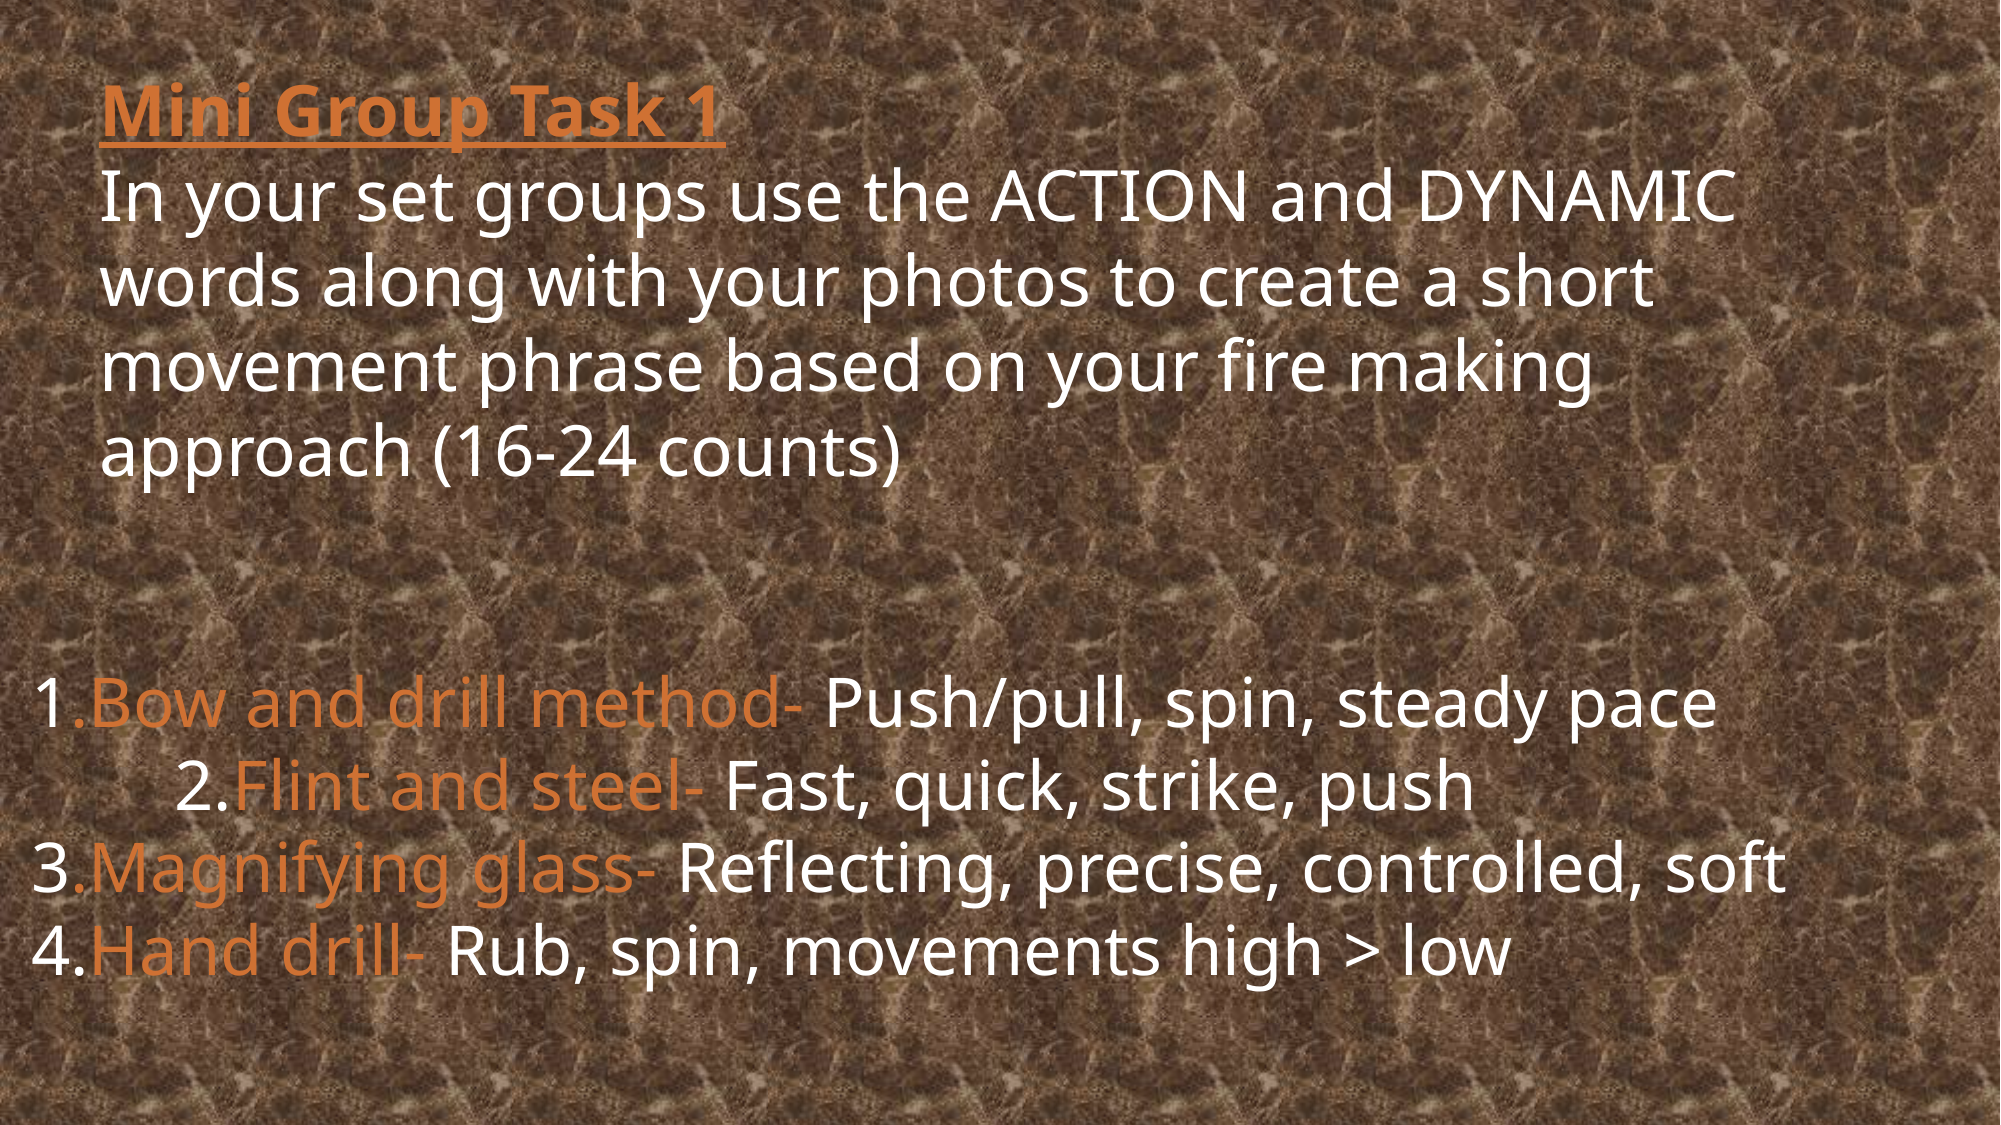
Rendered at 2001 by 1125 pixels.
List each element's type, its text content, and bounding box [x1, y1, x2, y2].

text_box 1.Bow and drill method- Push/pull, spin, steady pace 2.Flint and steel- Fast, quick, strike, push 3.Magnifying glass- Reflecting, precise, controlled, soft 4.Hand drill- Rub, spin, movements high > low [16, 651, 2000, 996]
text_box Mini Group Task 1 In your set groups use the ACTION and DYNAMIC words along with your photos to create a short movement phrase based on your fire making approach (16-24 counts) [84, 59, 1891, 498]
